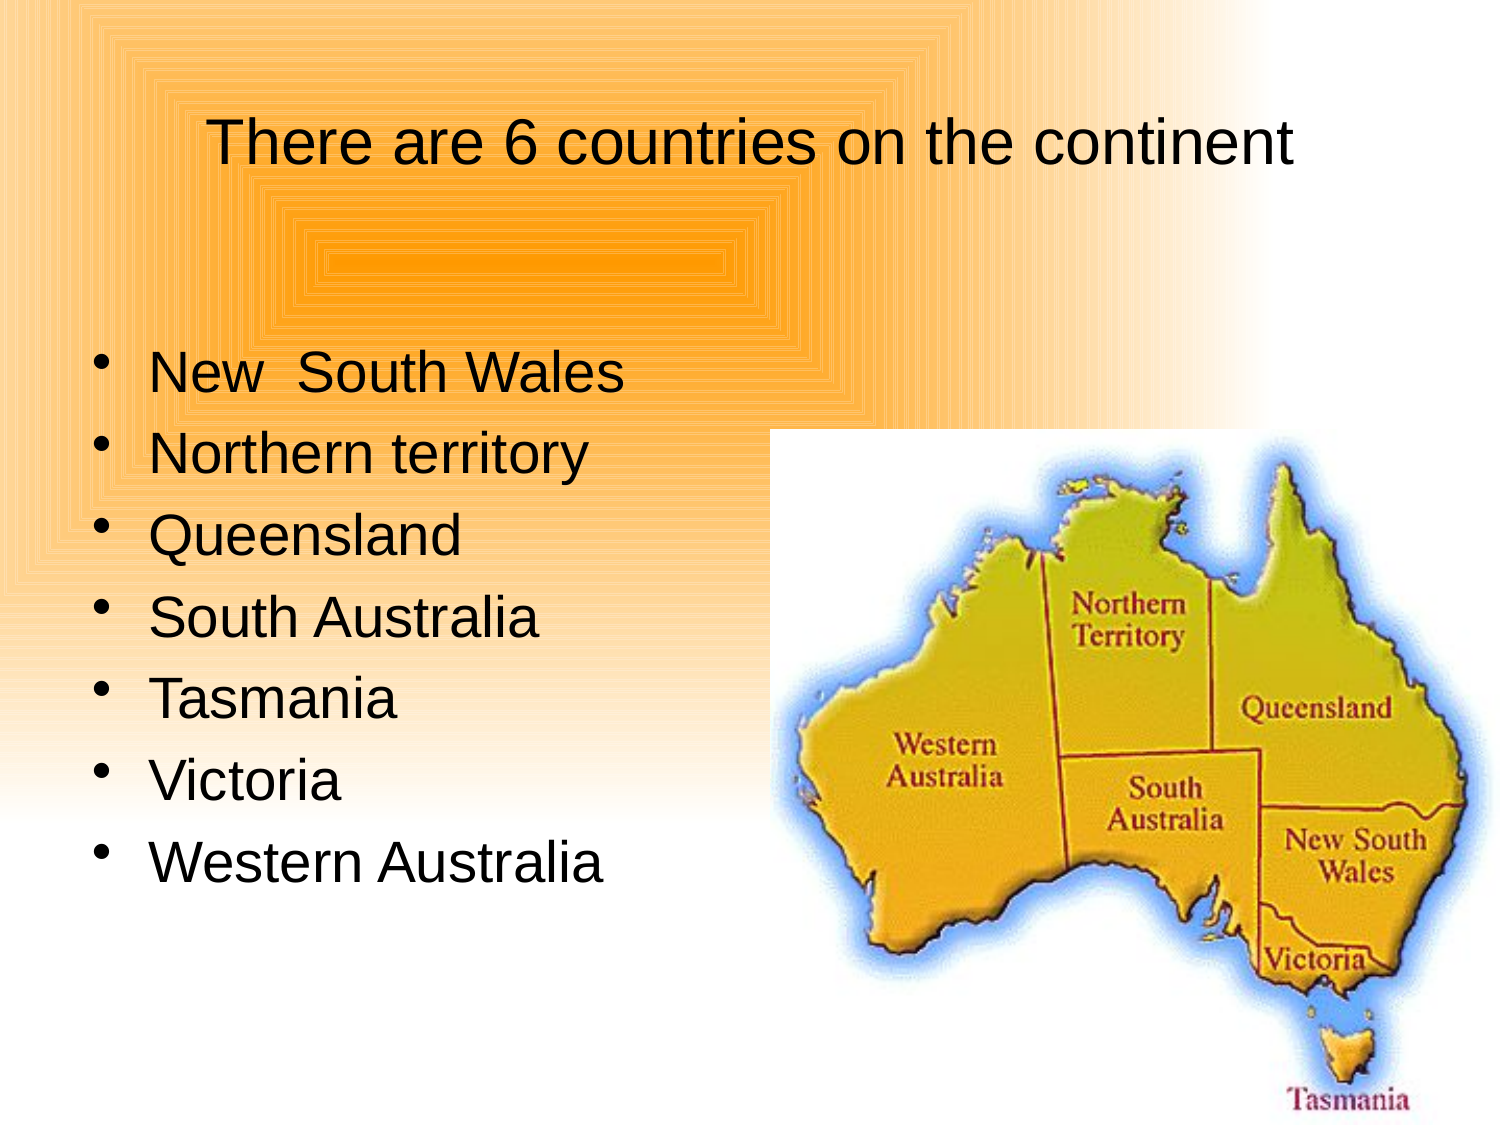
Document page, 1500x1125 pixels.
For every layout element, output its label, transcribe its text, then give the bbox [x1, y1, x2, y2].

picture [770, 429, 1500, 1125]
title There are 6 countries on the continent [75, 45, 1425, 233]
list New South Wales Northern territory Queensland South Australia Tasmania Victoria Western Australia [76, 326, 1427, 1069]
